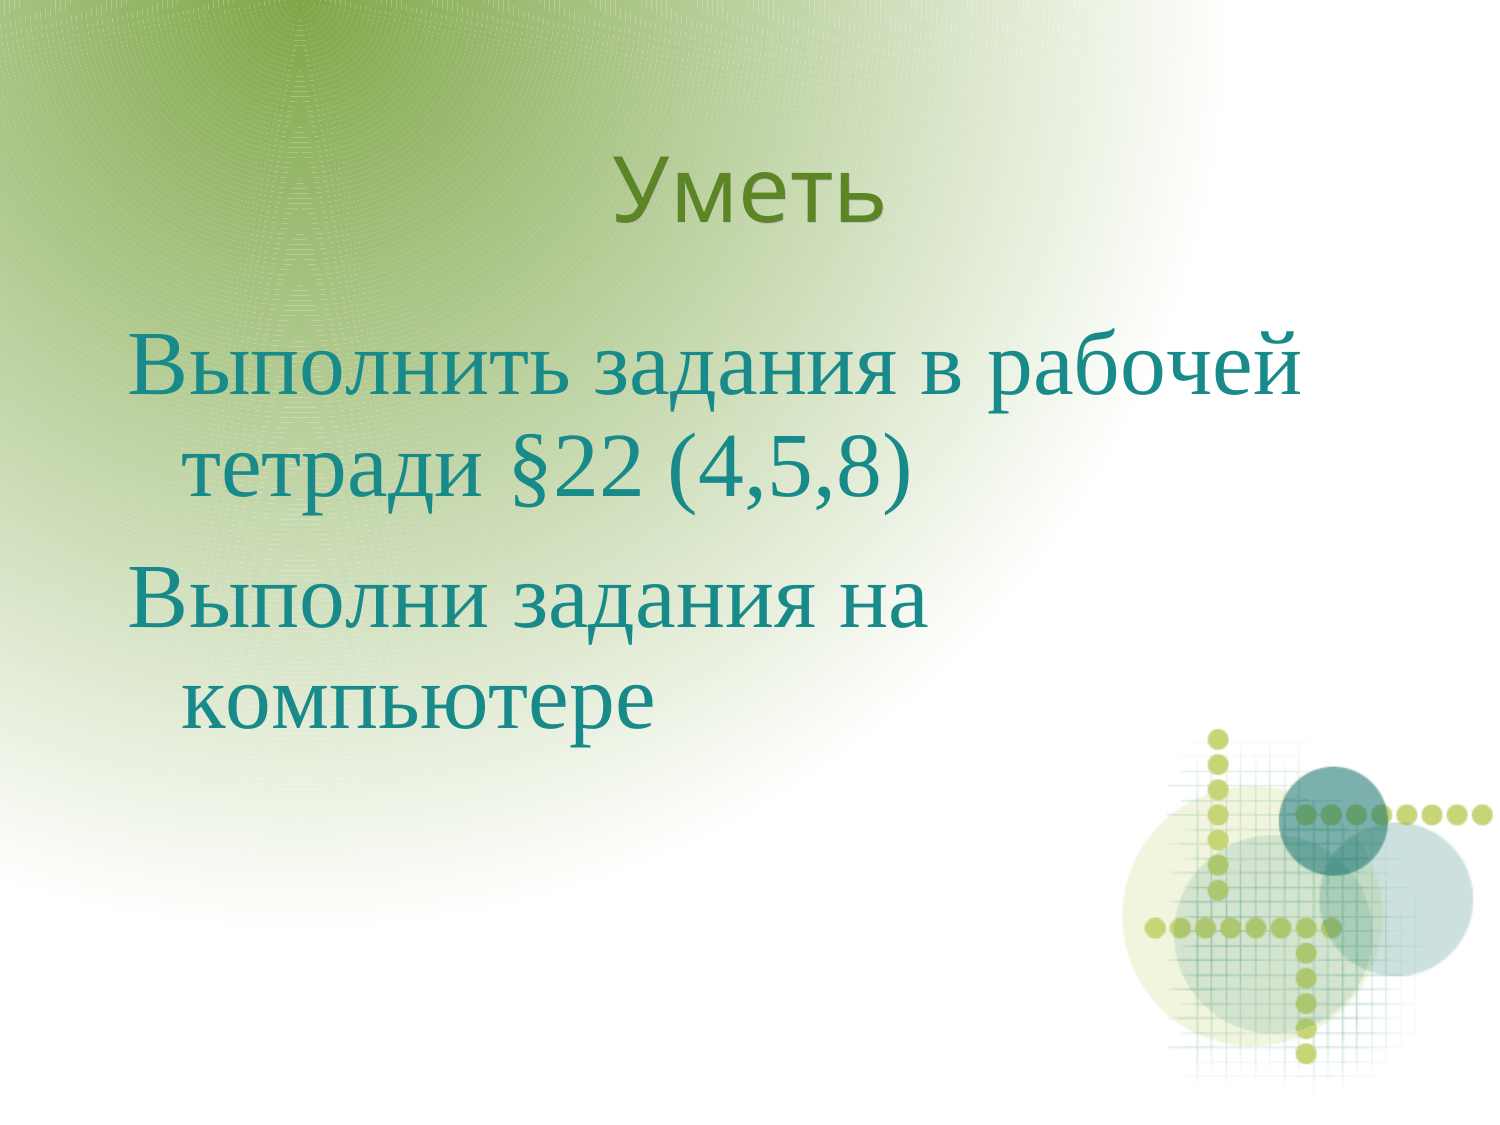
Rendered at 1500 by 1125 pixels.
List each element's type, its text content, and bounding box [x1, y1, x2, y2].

list Выполнить задания в рабочей тетради §22 (4,5,8) Выполни задания на компьютере [110, 312, 1392, 1007]
title Уметь [110, 100, 1392, 274]
picture [1110, 718, 1500, 1098]
